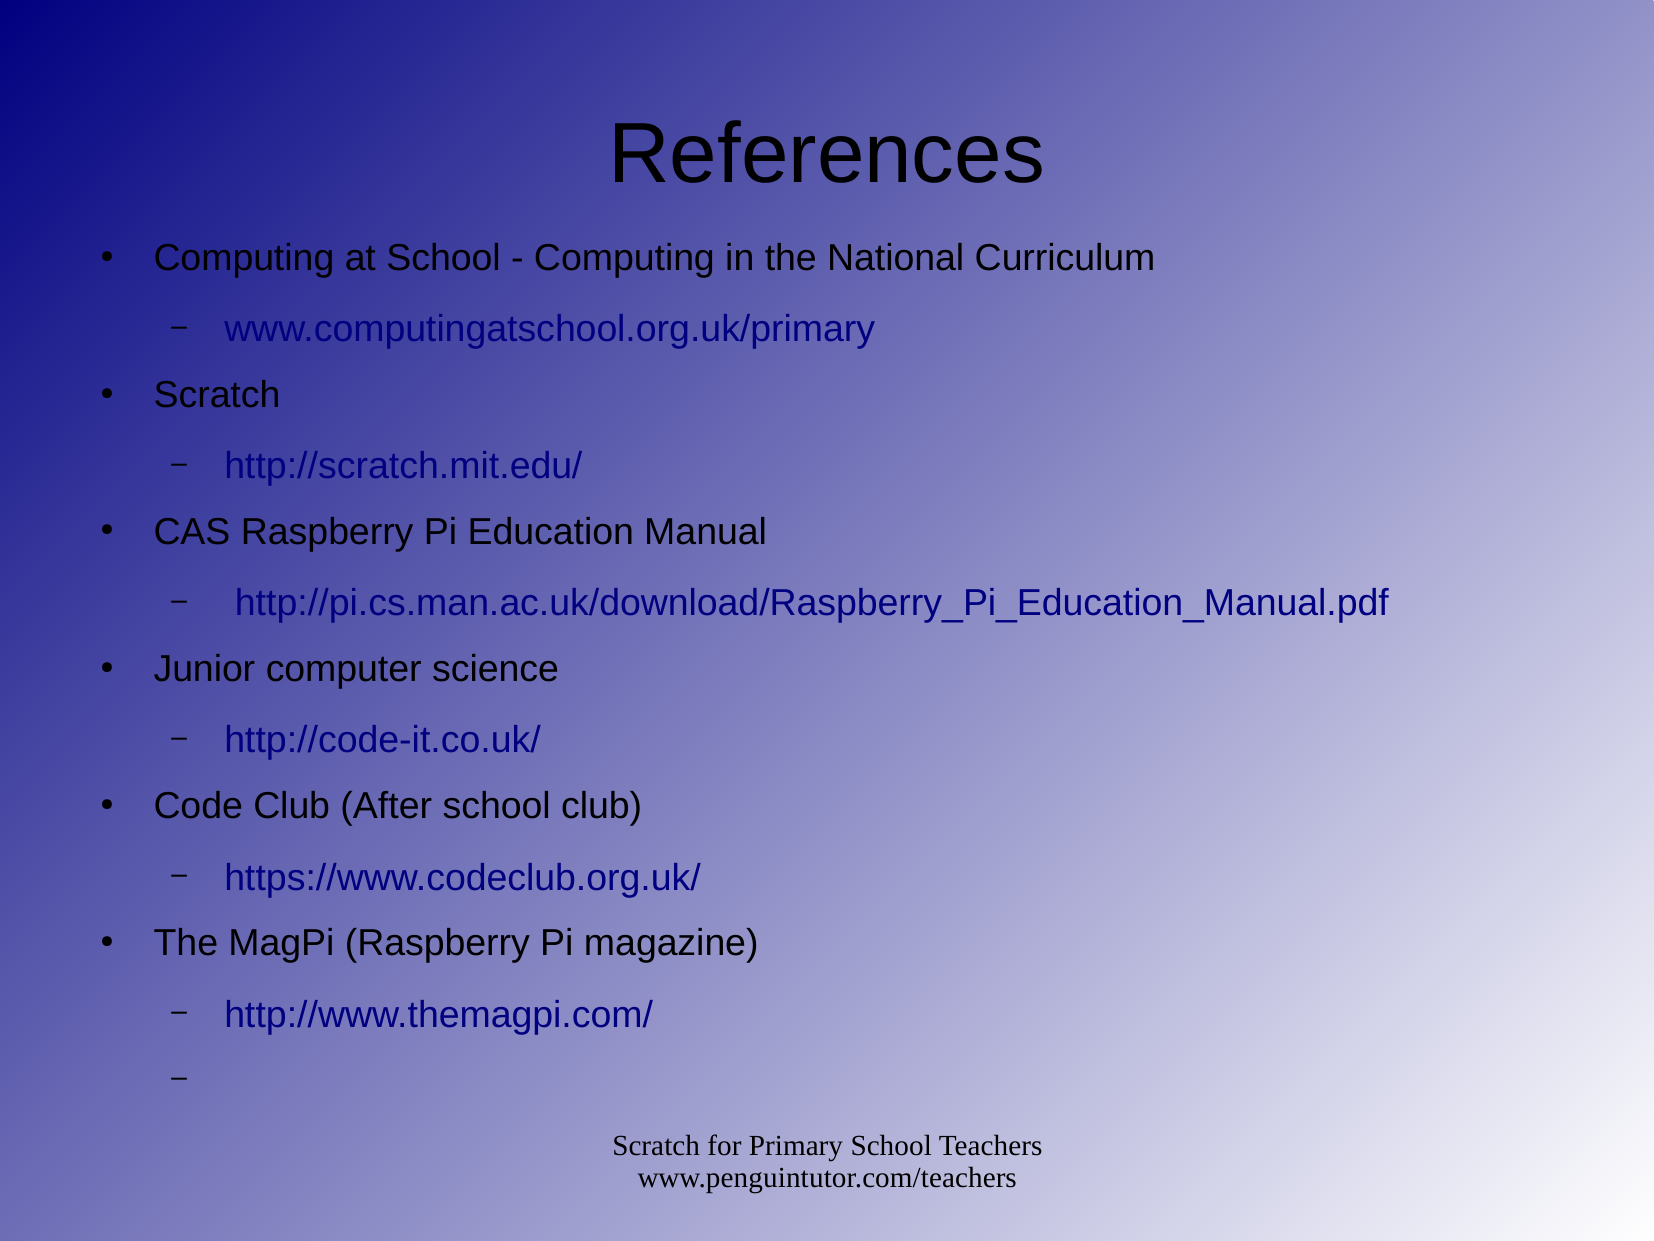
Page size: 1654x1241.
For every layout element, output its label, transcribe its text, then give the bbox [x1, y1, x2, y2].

list Computing at School - Computing in the National Curriculum www.computingatschool.org.uk/primary Scratch http://scratch.mit.edu/ CAS Raspberry Pi Education Manual http://pi.cs.man.ac.uk/download/Raspberry_Pi_Education_Manual.pdf Junior computer science http://code-it.co.uk/ Code Club (After school club) https://www.codeclub.org.uk/ The MagPi (Raspberry Pi magazine) http://www.themagpi.com/ [82, 236, 1571, 1099]
title References [82, 49, 1571, 236]
